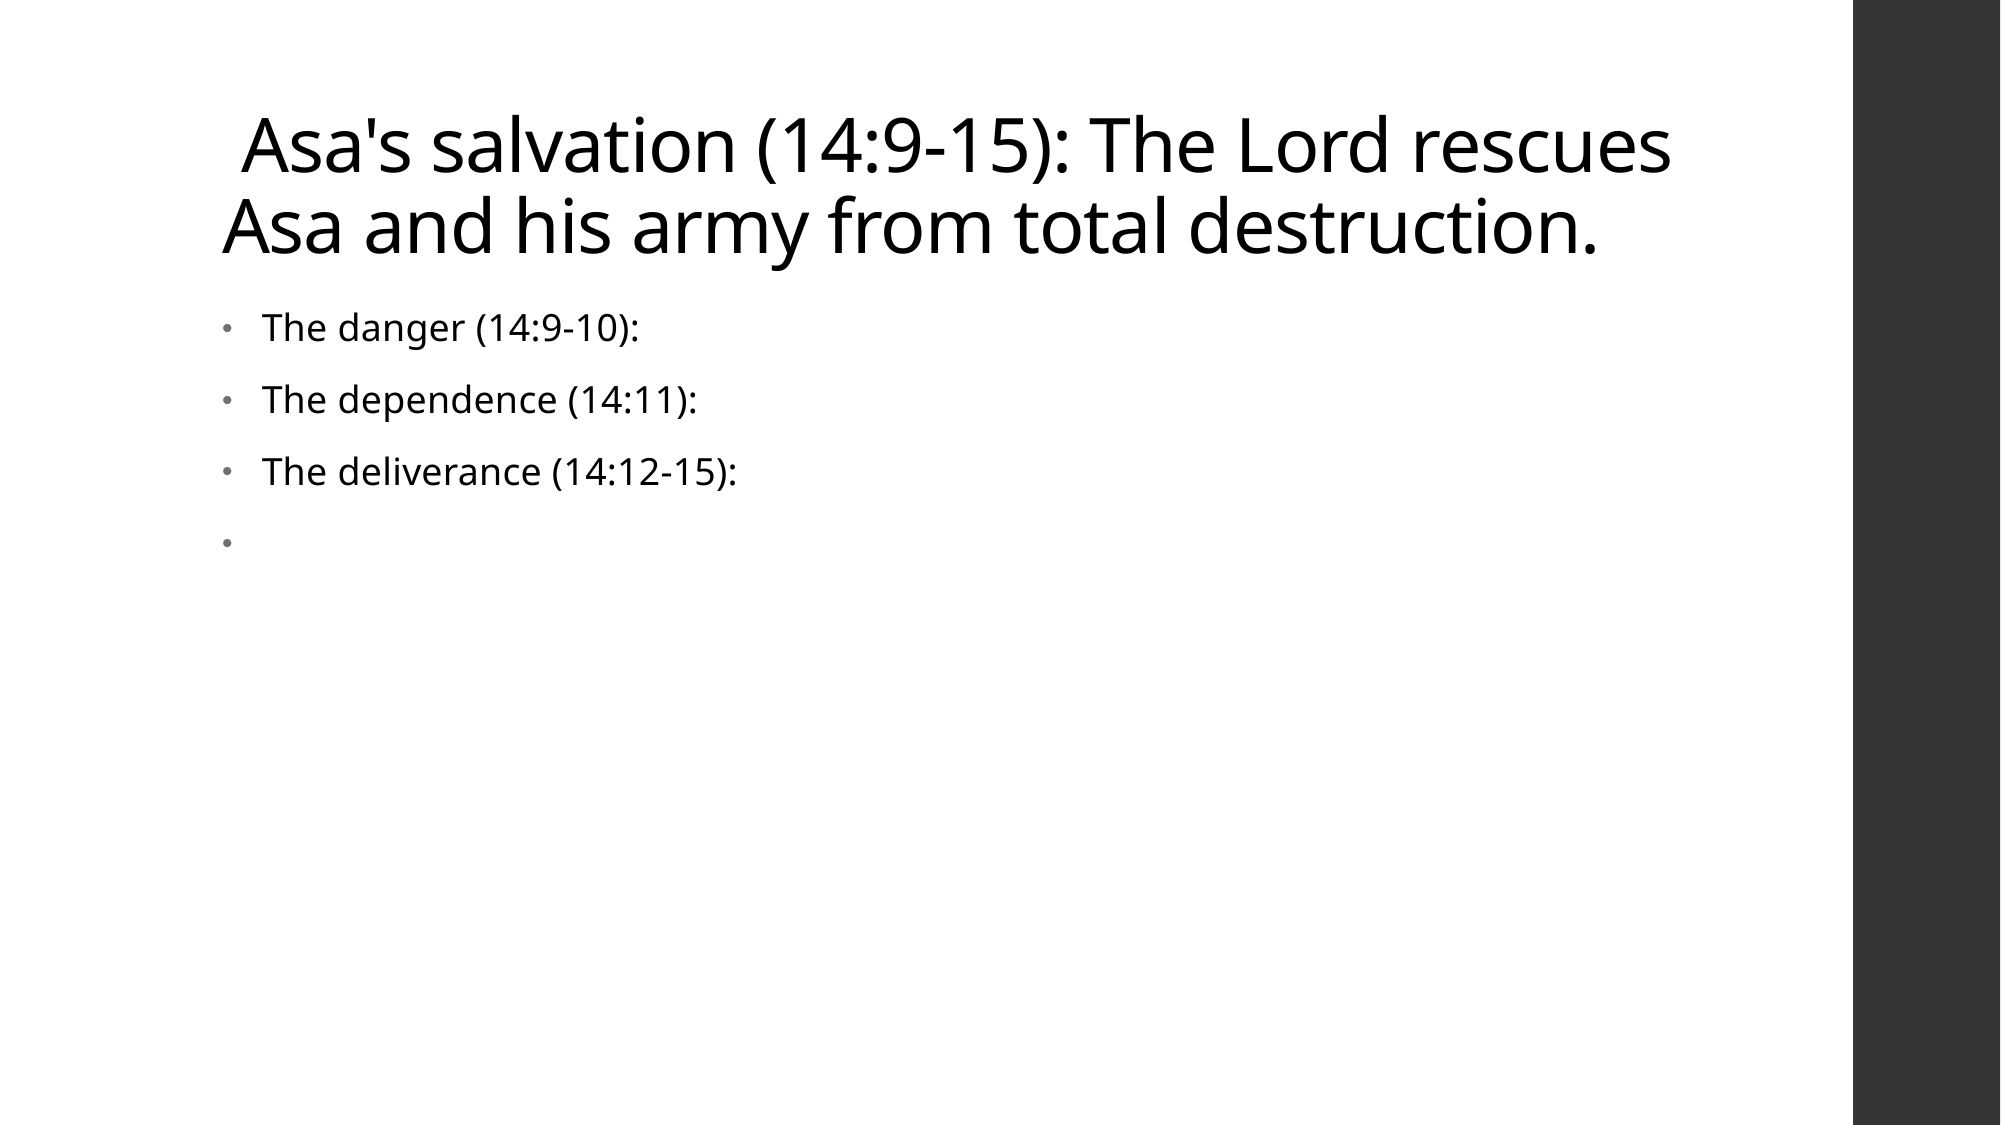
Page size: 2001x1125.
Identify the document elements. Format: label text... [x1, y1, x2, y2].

title Asa's salvation (14:9-15): The Lord rescues Asa and his army from total destruction. [206, 60, 1797, 278]
list The danger (14:9-10): The dependence (14:11): The deliverance (14:12-15): [206, 299, 1617, 1014]
